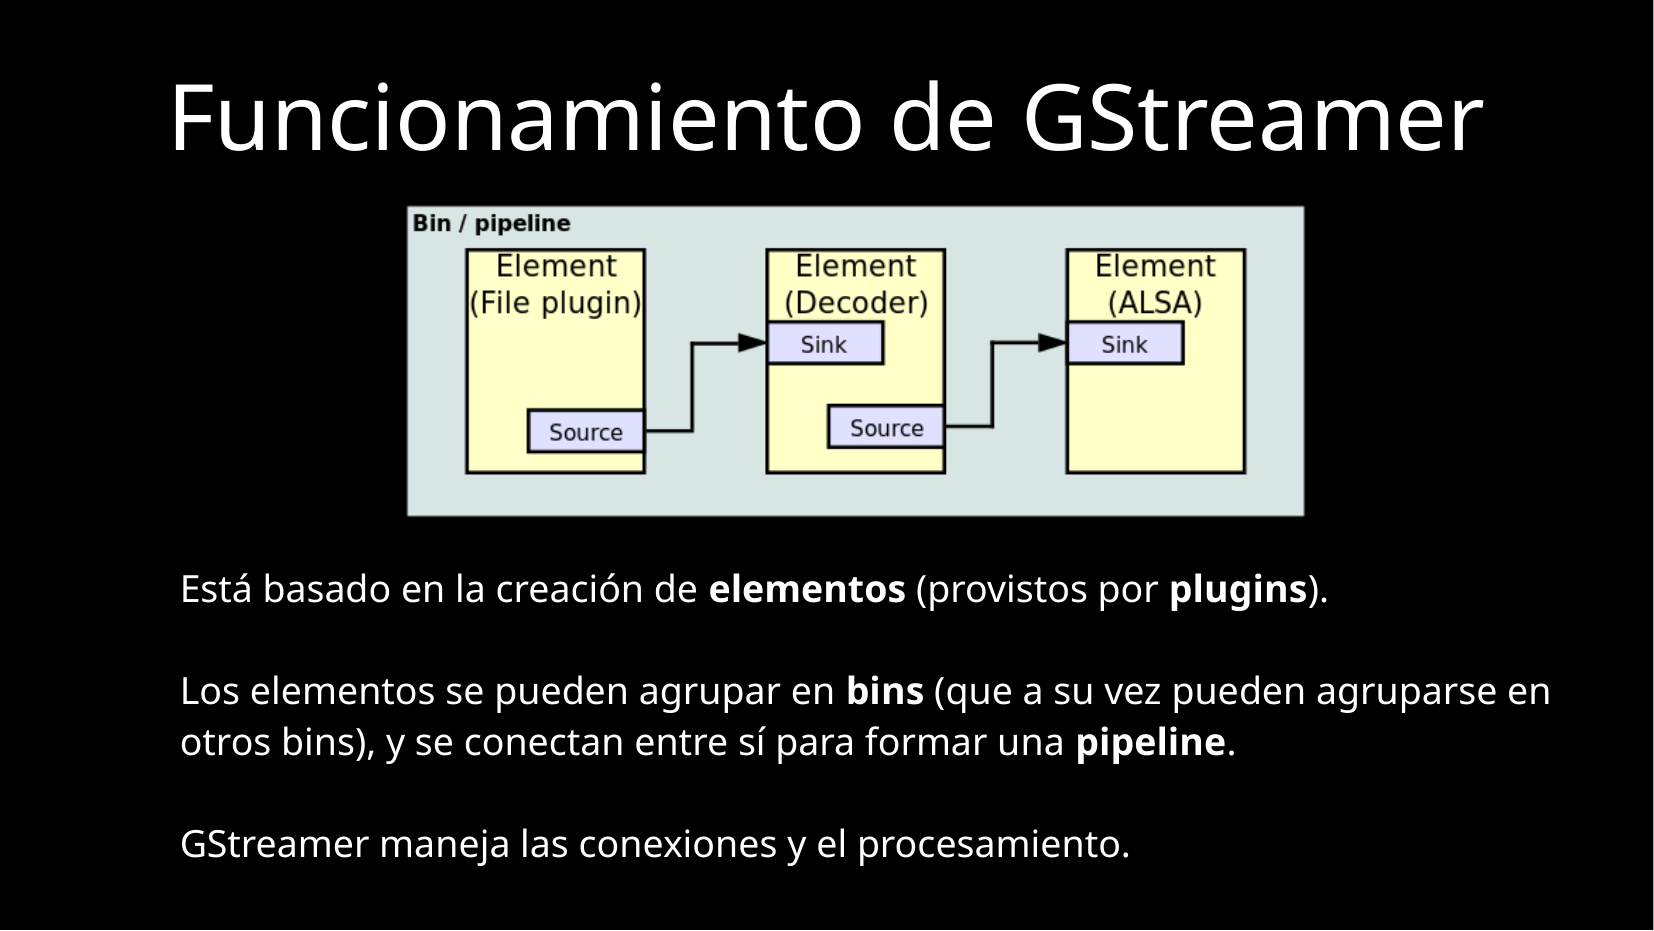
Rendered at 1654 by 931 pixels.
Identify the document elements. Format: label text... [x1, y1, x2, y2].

picture [404, 203, 1308, 521]
title Funcionamiento de GStreamer [82, 37, 1571, 193]
text_box Está basado en la creación de elementos (provistos por plugins). Los elementos se pueden agrupar en bins (que a su vez pueden agruparse en otros bins), y se conectan entre sí para formar una pipeline. GStreamer maneja las conexiones y el procesamiento. [165, 555, 1591, 917]
